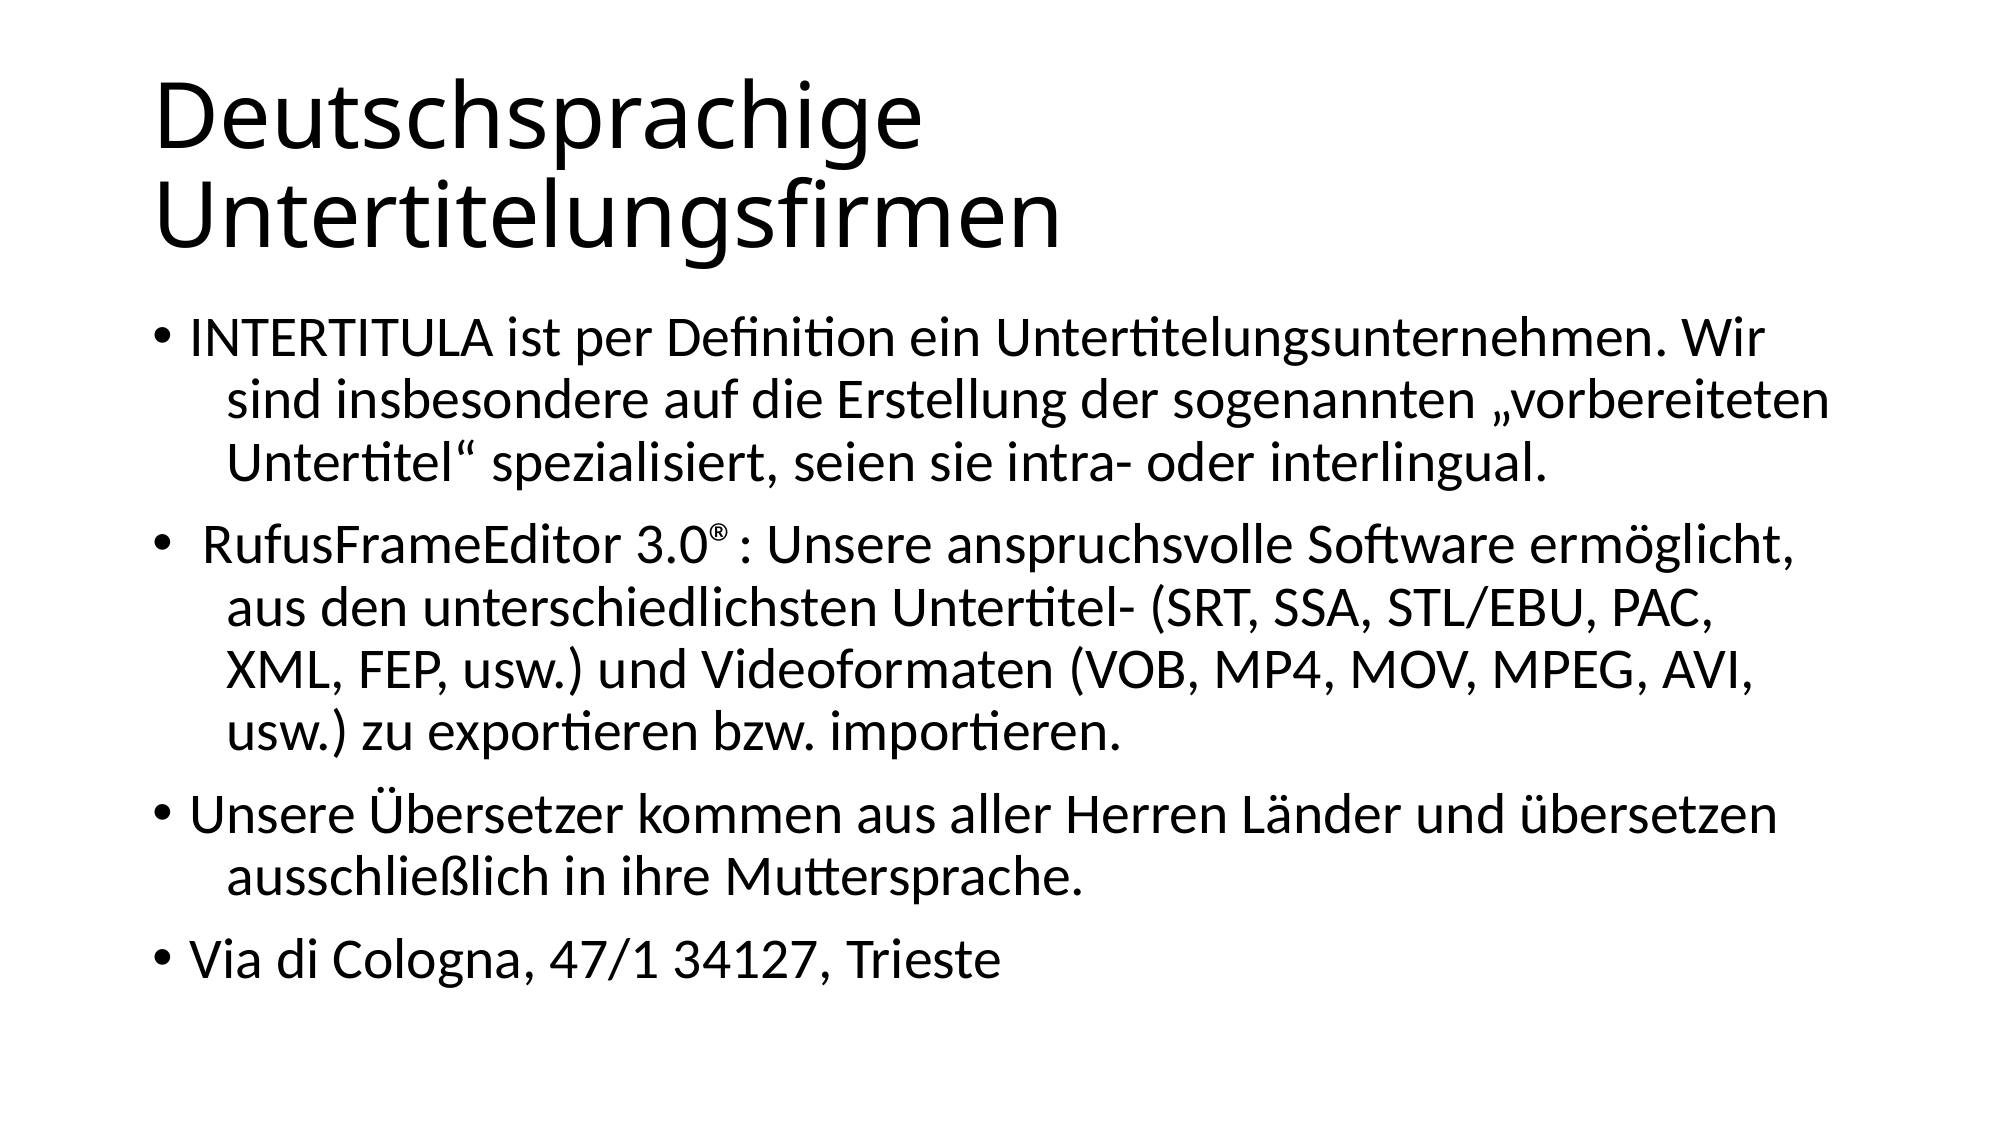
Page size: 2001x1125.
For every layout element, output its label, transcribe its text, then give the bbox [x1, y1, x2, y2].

list INTERTITULA ist per Definition ein Untertitelungsunternehmen. Wir sind insbesondere auf die Erstellung der sogenannten „vorbereiteten Untertitel“ spezialisiert, seien sie intra- oder interlingual. Rufus Frame Editor 3.0®: Unsere anspruchsvolle Software ermöglicht, aus den unterschiedlichsten Untertitel- (SRT, SSA, STL/EBU, PAC, XML, FEP, usw.) und Videoformaten (VOB, MP4, MOV, MPEG, AVI, usw.) zu exportieren bzw. importieren. Unsere Übersetzer kommen aus aller Herren Länder und übersetzen ausschließlich in ihre Muttersprache. Via di Cologna, 47/1 34127, Trieste [137, 299, 1863, 1014]
title Deutschsprachige Untertitelungsfirmen [137, 59, 1863, 278]
